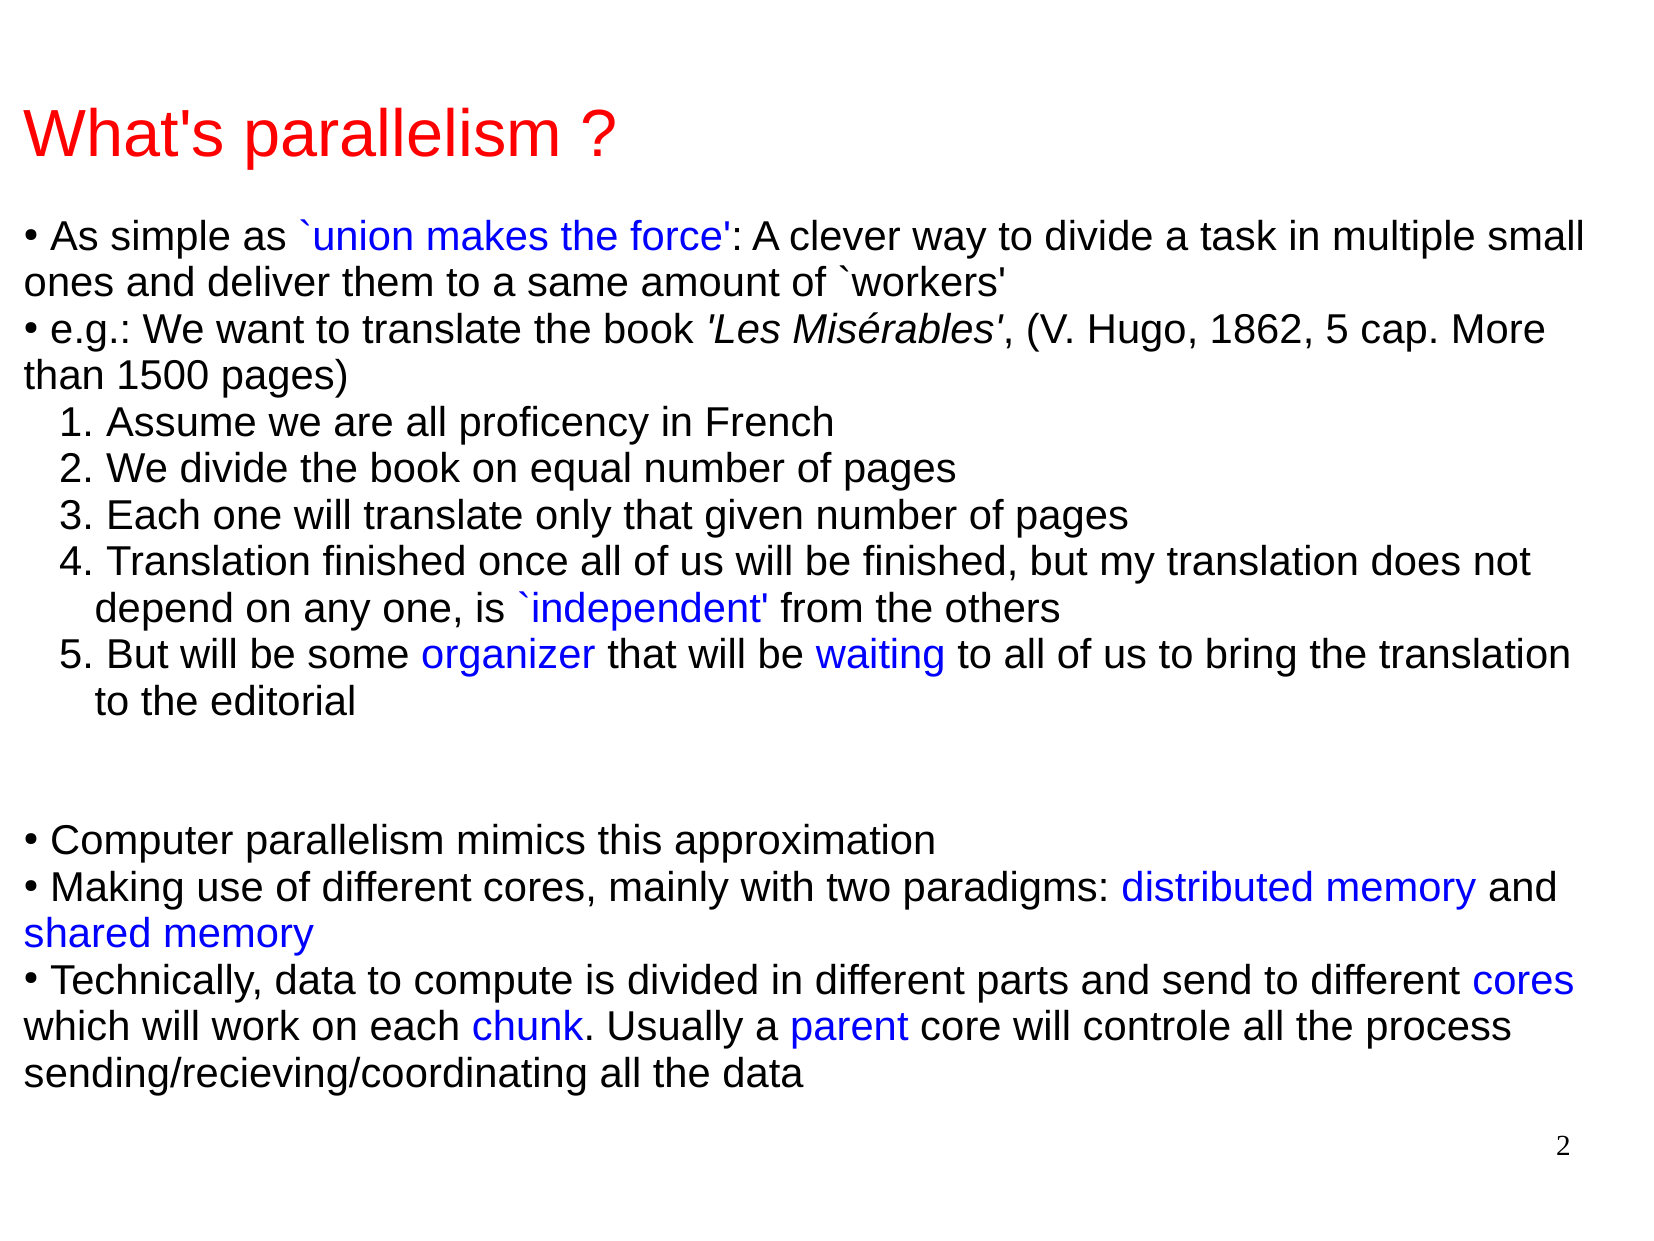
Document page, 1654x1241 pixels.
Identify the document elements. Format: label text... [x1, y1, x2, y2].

text_box What's parallelism ? As simple as `union makes the force': A clever way to divide a task in multiple small ones and deliver them to a same amount of `workers' e.g.: We want to translate the book 'Les Misérables', (V. Hugo, 1862, 5 cap. More than 1500 pages) Assume we are all proficency in French We divide the book on equal number of pages Each one will translate only that given number of pages Translation finished once all of us will be finished, but my translation does not depend on any one, is `independent' from the others But will be some organizer that will be waiting to all of us to bring the translation to the editorial Computer parallelism mimics this approximation Making use of different cores, mainly with two paradigms: distributed memory and shared memory Technically, data to compute is divided in different parts and send to different cores which will work on each chunk. Usually a parent core will controle all the process sending/recieving/coordinating all the data [8, 88, 1625, 1104]
